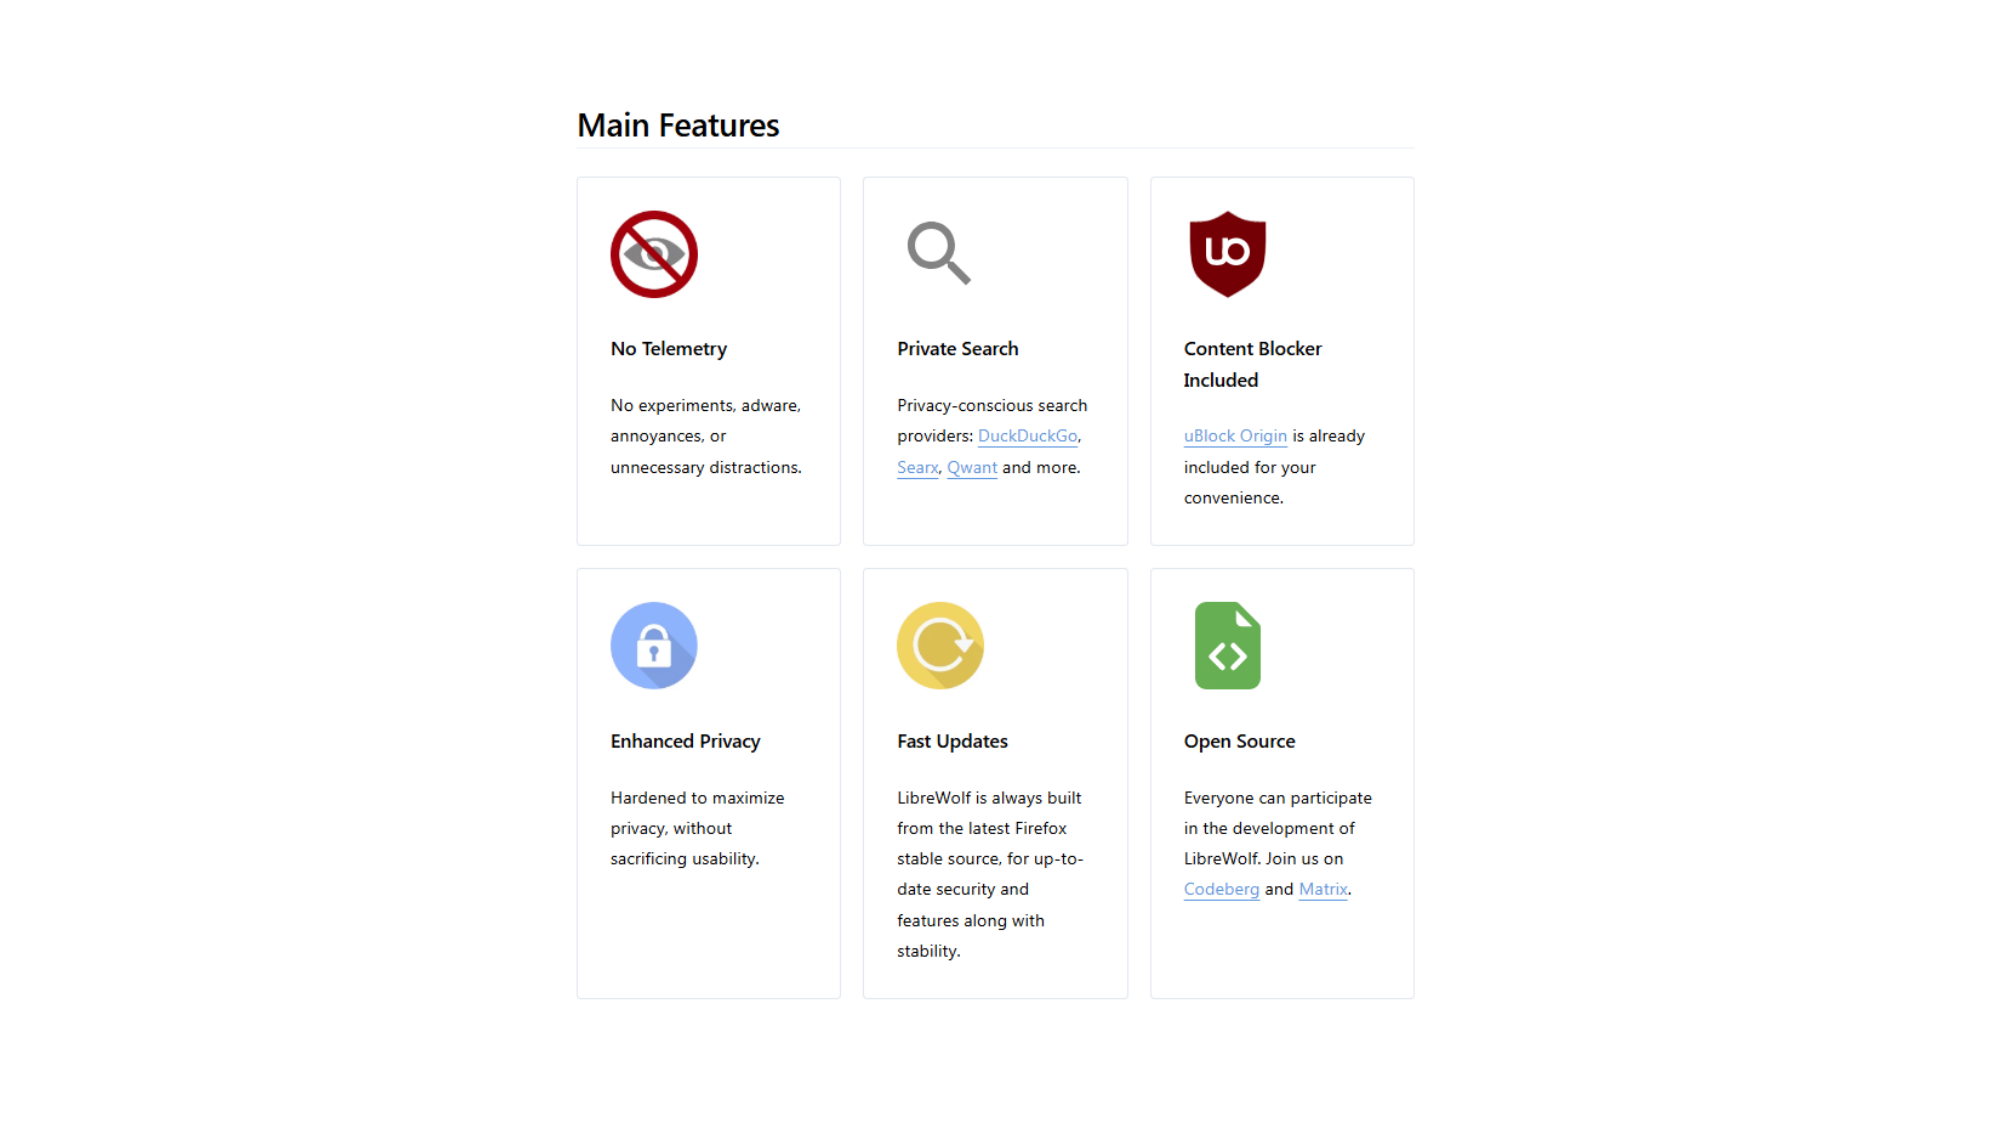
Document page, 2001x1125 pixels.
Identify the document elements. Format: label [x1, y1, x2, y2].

picture [567, 105, 1433, 1020]
